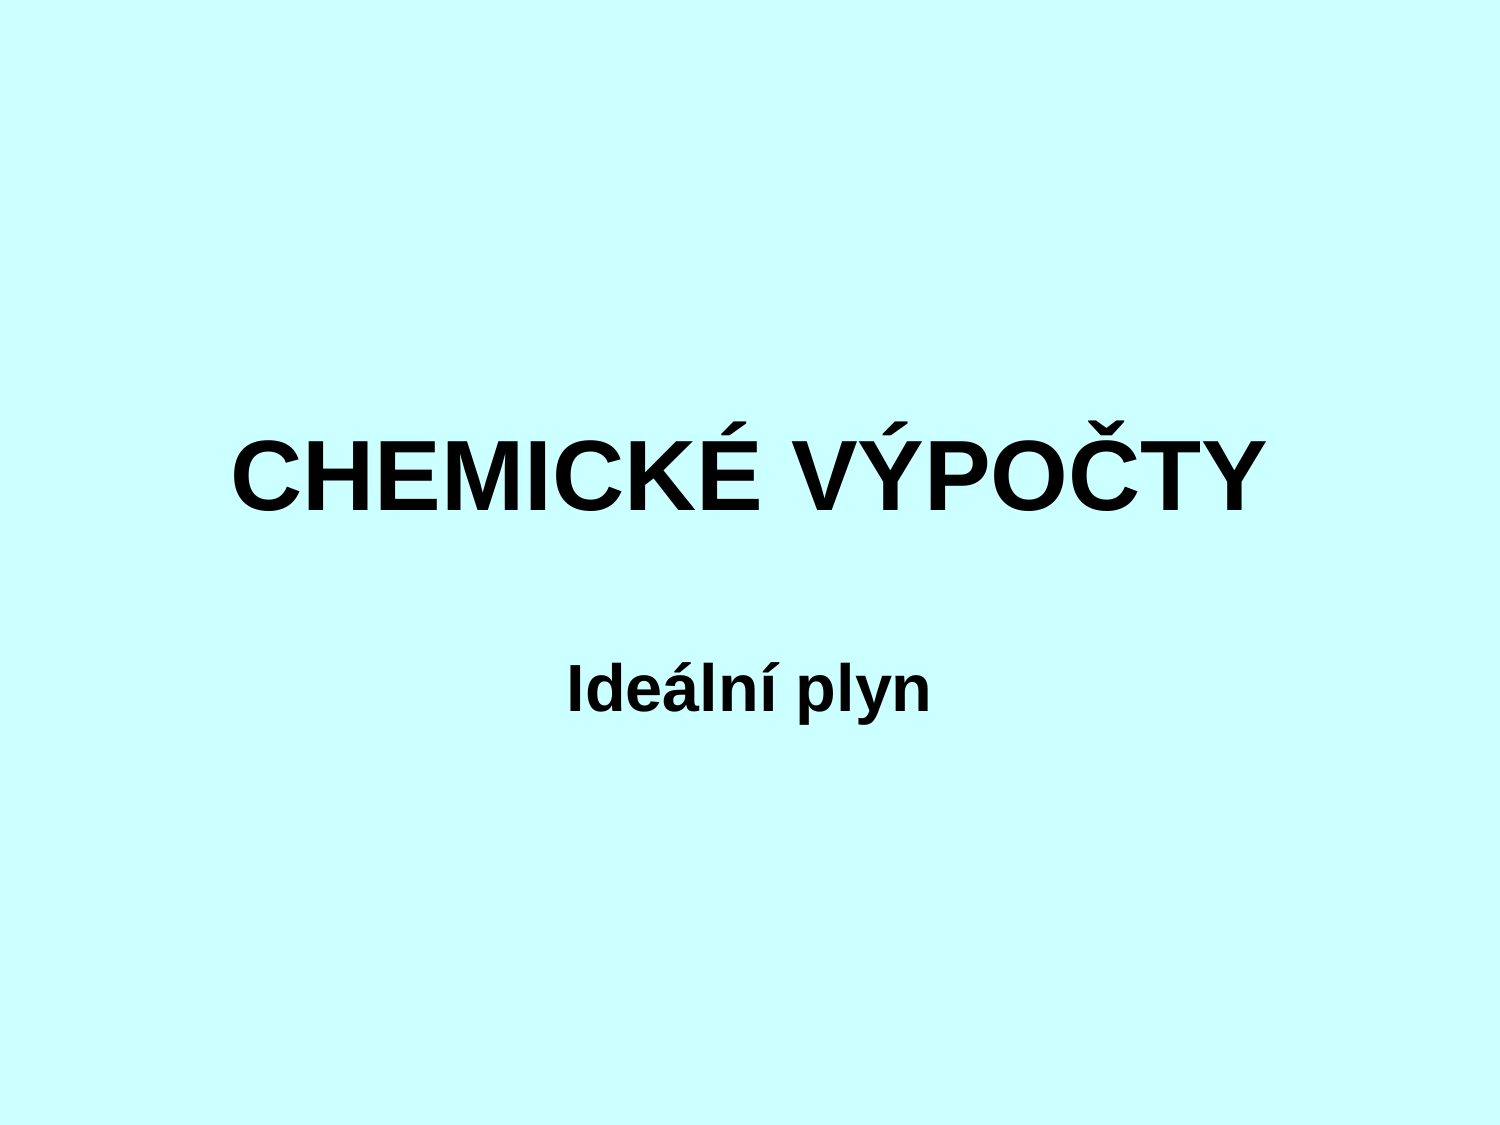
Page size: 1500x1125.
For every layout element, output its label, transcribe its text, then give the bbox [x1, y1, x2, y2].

title CHEMICKÉ VÝPOČTY [112, 349, 1388, 591]
subtitle Ideální plyn [225, 637, 1276, 926]
